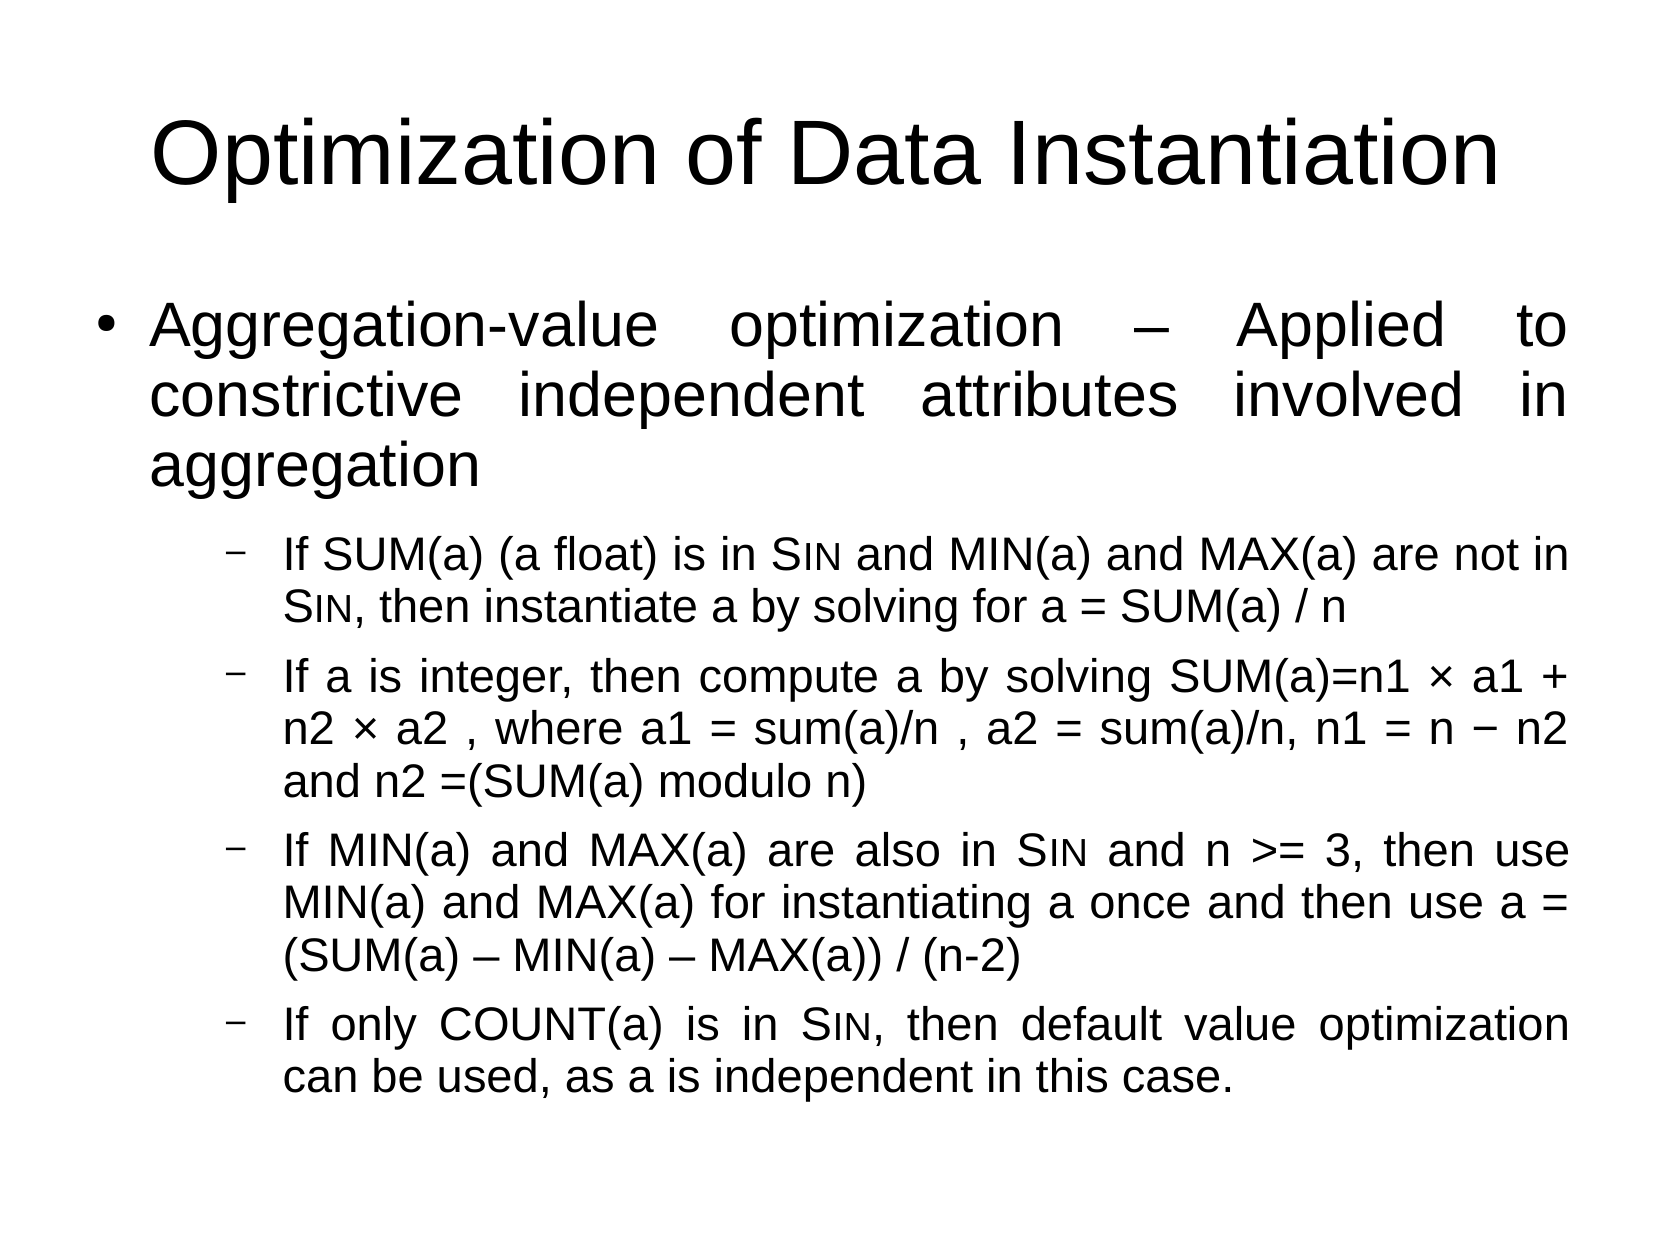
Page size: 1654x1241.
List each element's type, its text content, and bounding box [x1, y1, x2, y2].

list Aggregation-value optimization – Applied to constrictive independent attributes involved in aggregation If SUM(a) (a float) is in SIN and MIN(a) and MAX(a) are not in SIN, then instantiate a by solving for a = SUM(a) / n If a is integer, then compute a by solving SUM(a)=n1 × a1 + n2 × a2 , where a1 = sum(a)/n , a2 = sum(a)/n, n1 = n − n2 and n2 =(SUM(a) modulo n) If MIN(a) and MAX(a) are also in SIN and n >= 3, then use MIN(a) and MAX(a) for instantiating a once and then use a = (SUM(a) – MIN(a) – MAX(a)) / (n-2) If only COUNT(a) is in SIN, then default value optimization can be used, as a is independent in this case. [82, 290, 1571, 1109]
title Optimization of Data Instantiation [82, 49, 1571, 257]
